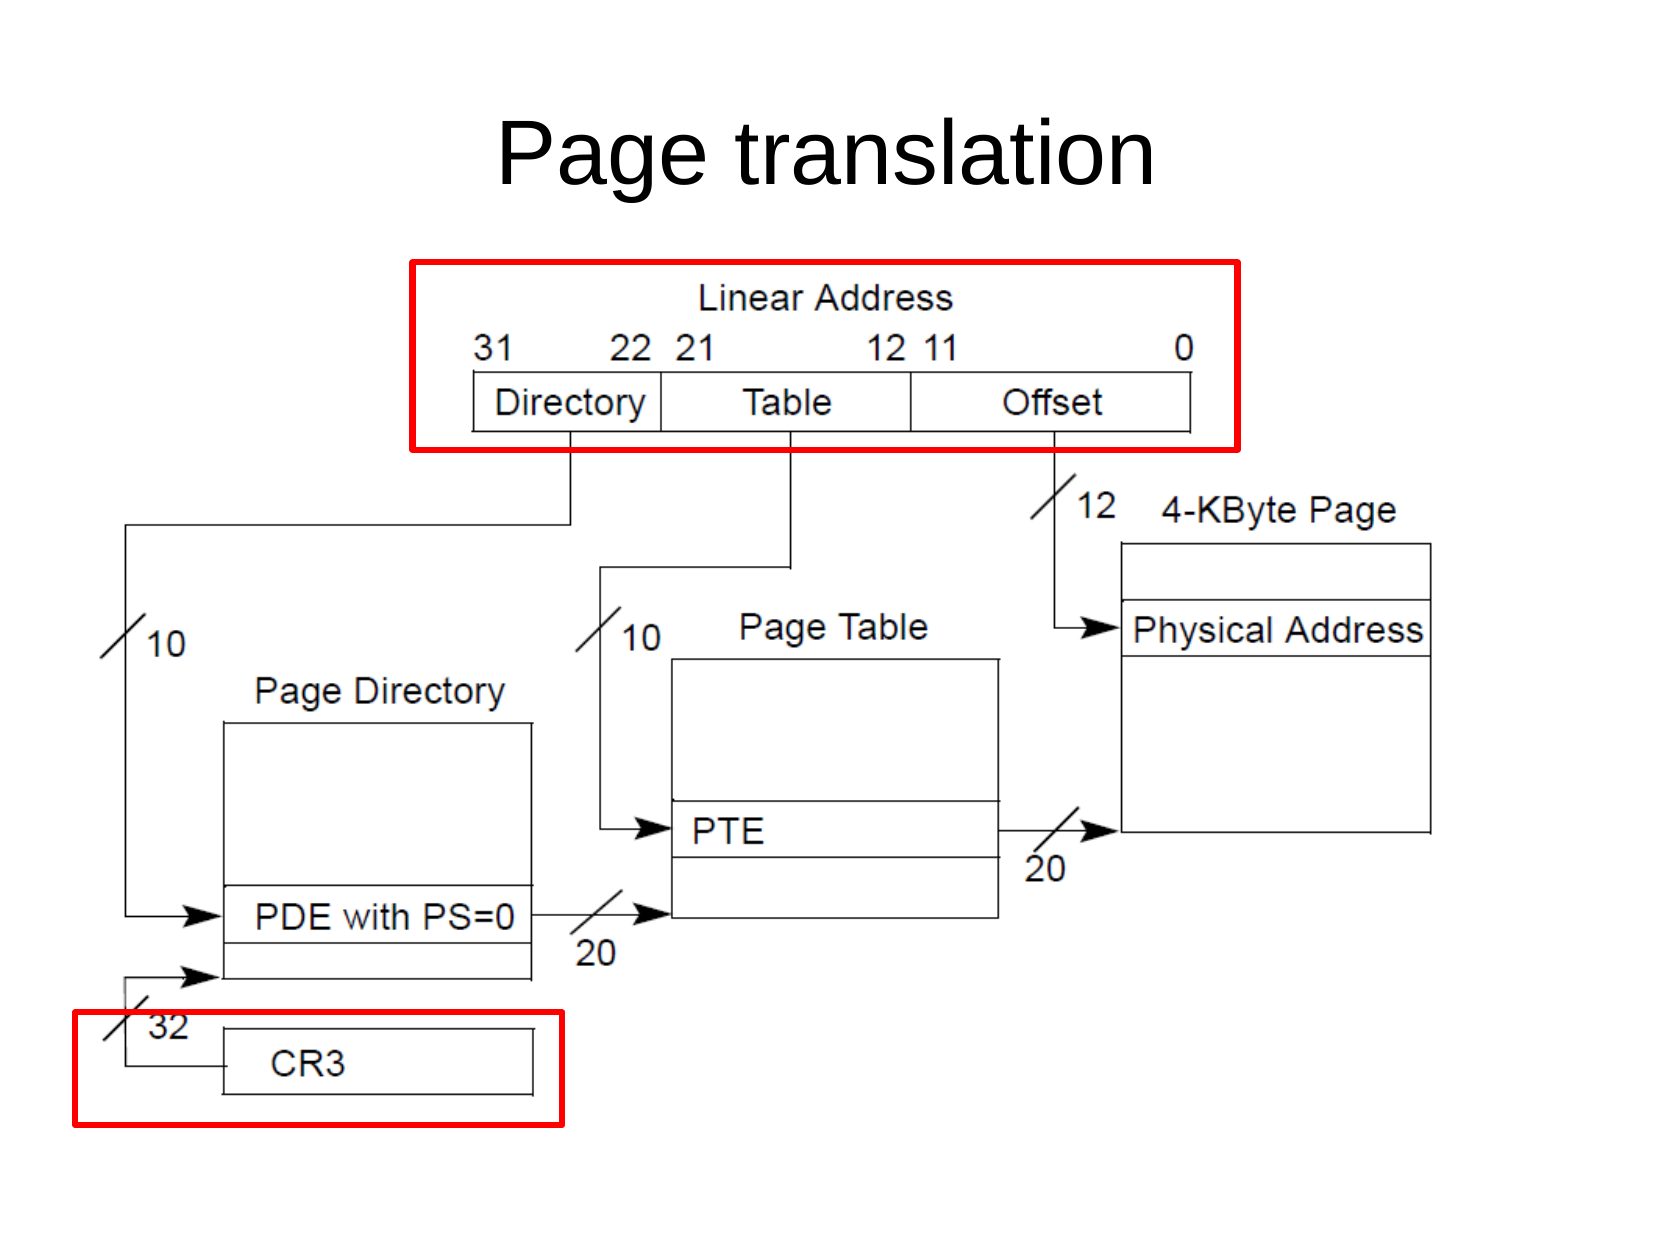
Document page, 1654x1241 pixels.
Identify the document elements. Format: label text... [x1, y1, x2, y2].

title Page translation [82, 49, 1571, 257]
picture [75, 264, 1463, 1126]
picture [78, 1015, 559, 1122]
picture [416, 265, 1234, 447]
